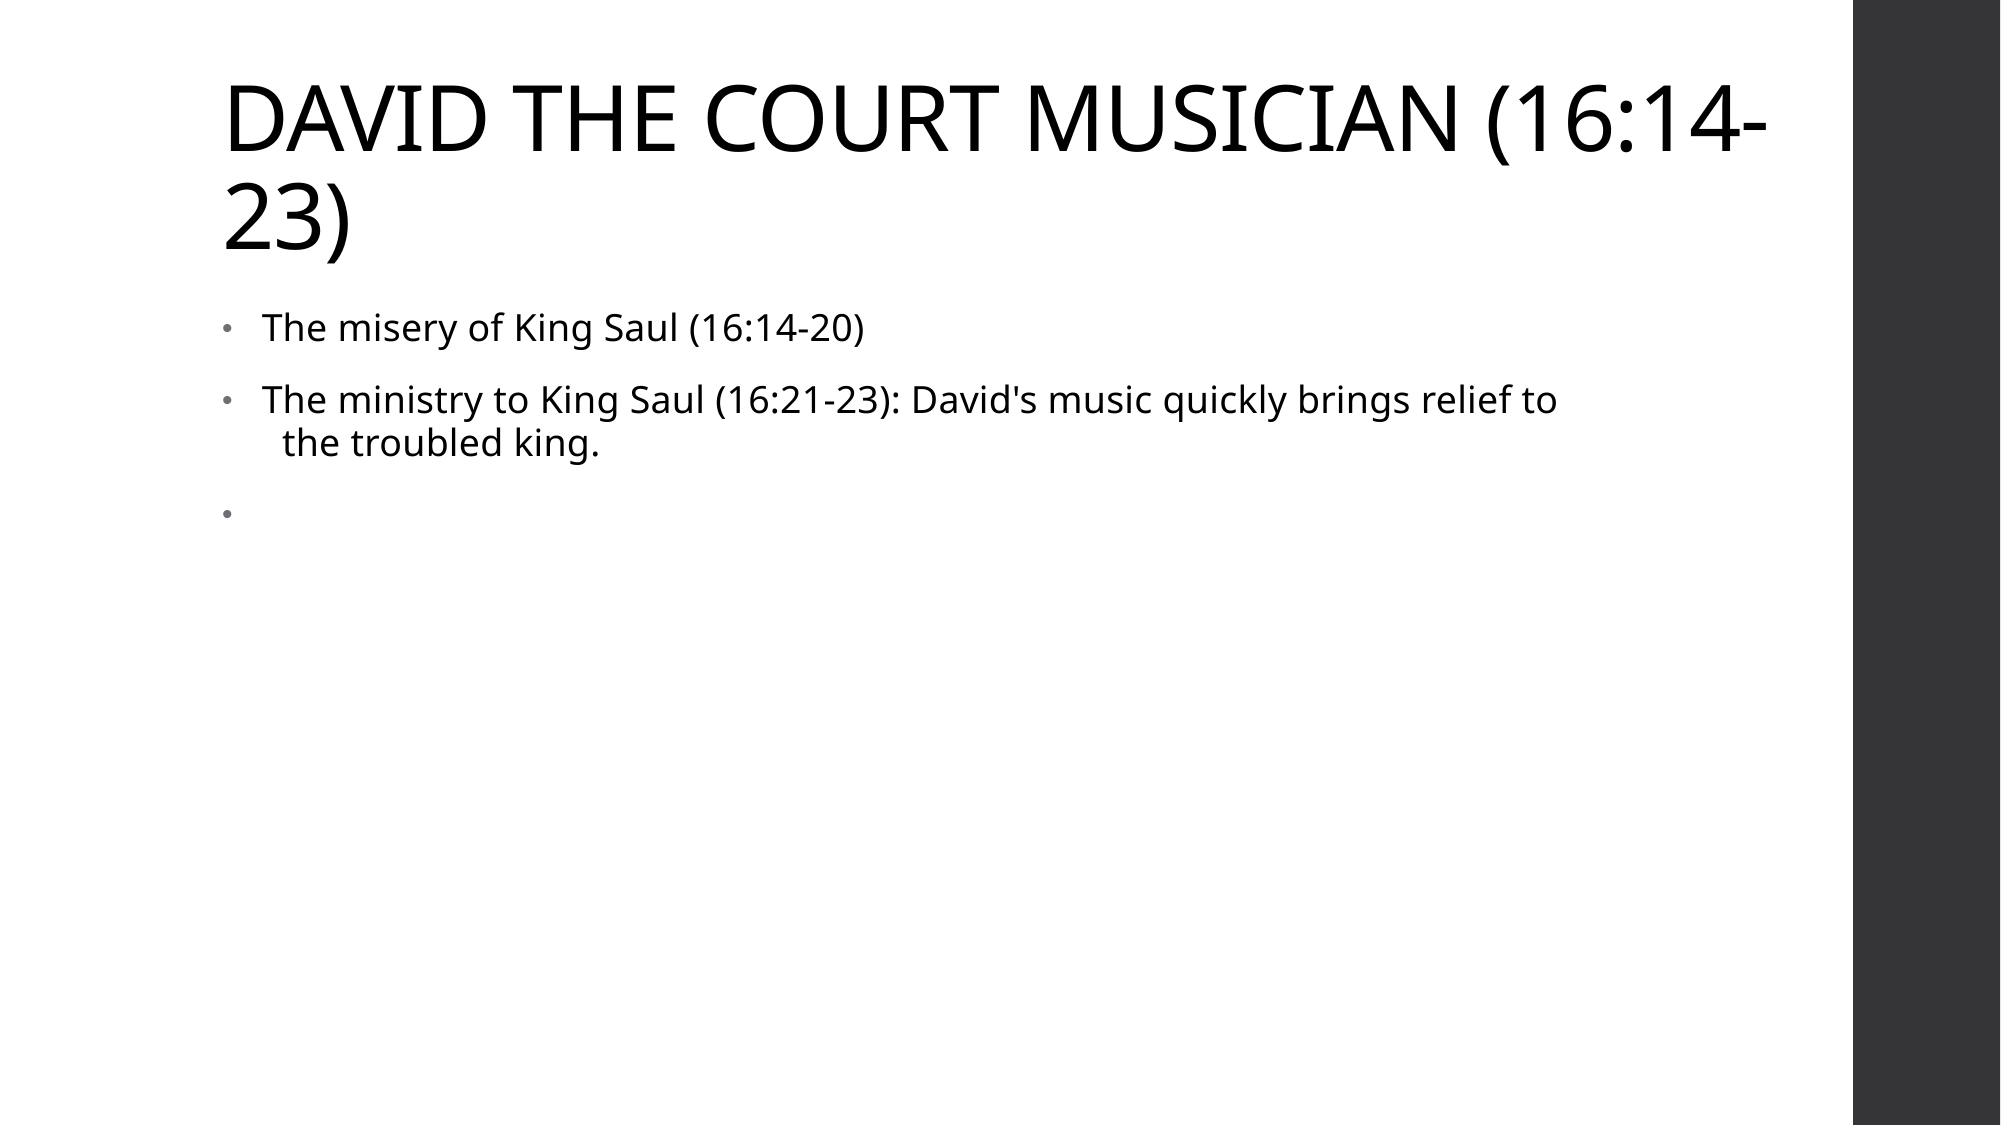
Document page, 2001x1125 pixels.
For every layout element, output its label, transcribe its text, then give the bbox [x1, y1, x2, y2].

list The misery of King Saul (16:14-20) The ministry to King Saul (16:21-23): David's music quickly brings relief to the troubled king. [206, 299, 1617, 1014]
title DAVID THE COURT MUSICIAN (16:14-23) [206, 60, 1797, 278]
